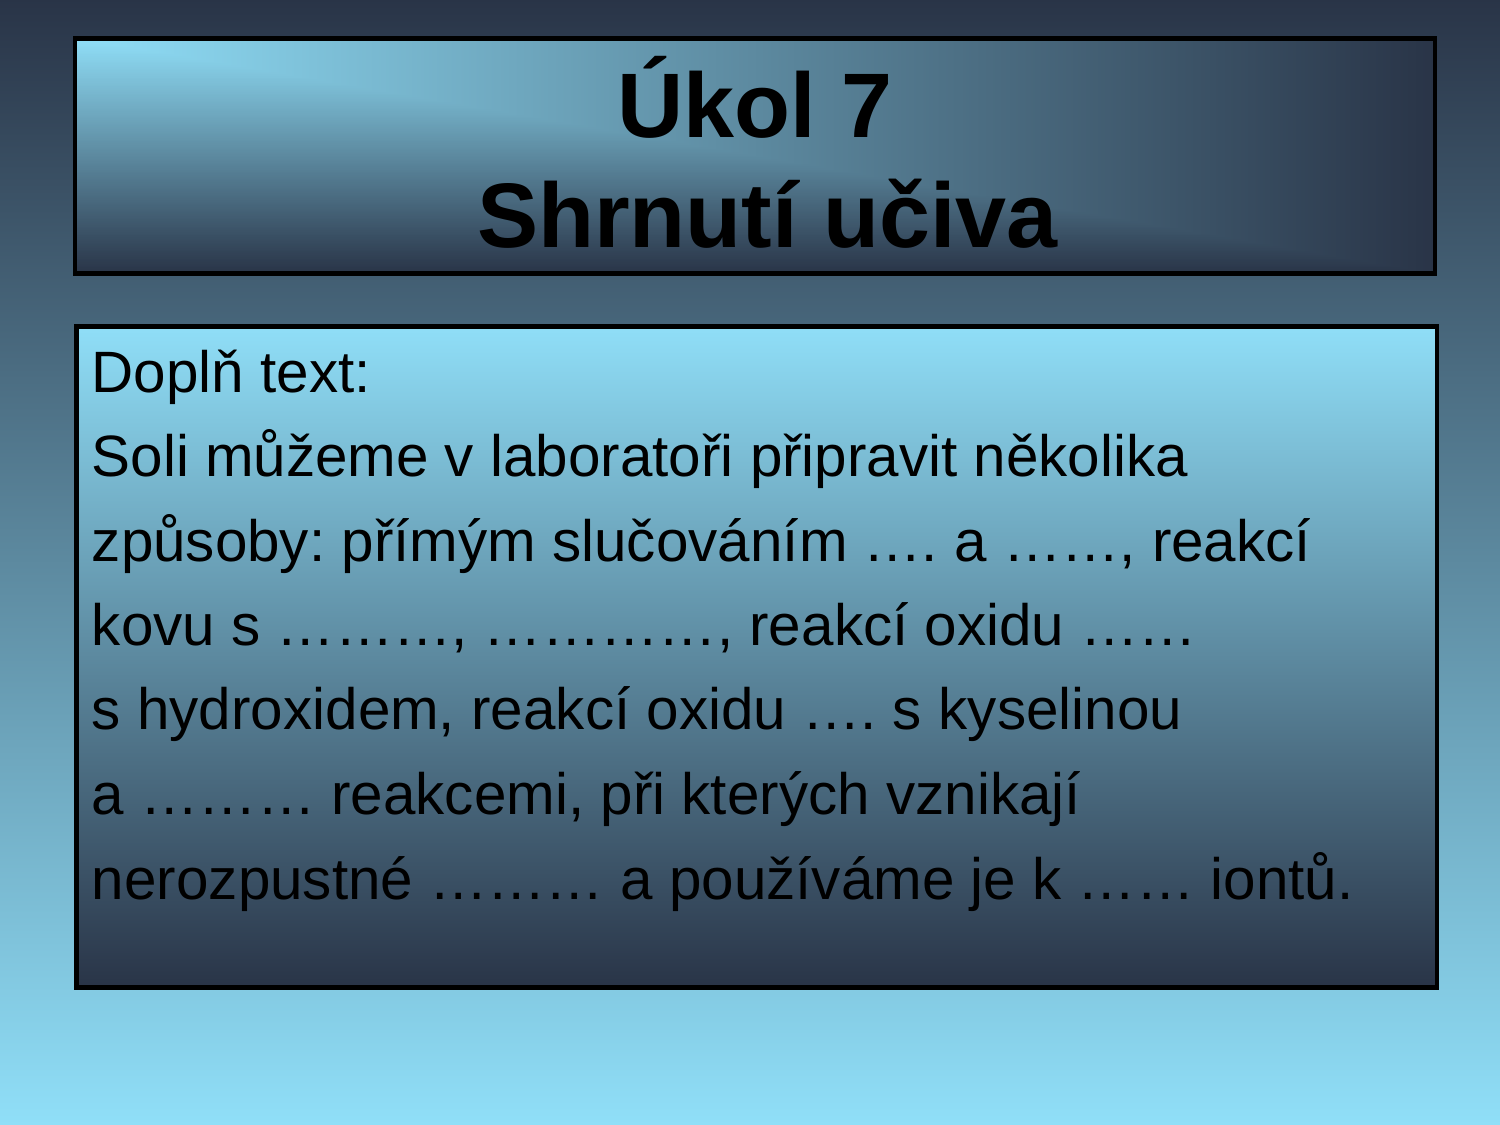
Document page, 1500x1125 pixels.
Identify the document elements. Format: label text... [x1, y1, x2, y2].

title Úkol 7 Shrnutí učiva [75, 38, 1436, 274]
list Doplň text: Soli můžeme v laboratoři připravit několika způsoby: přímým slučováním …. a ……, reakcí kovu s ………, …………, reakcí oxidu …… s hydroxidem, reakcí oxidu …. s kyselinou a ……… reakcemi, při kterých vznikají nerozpustné ……… a používáme je k …… iontů. [76, 326, 1437, 988]
